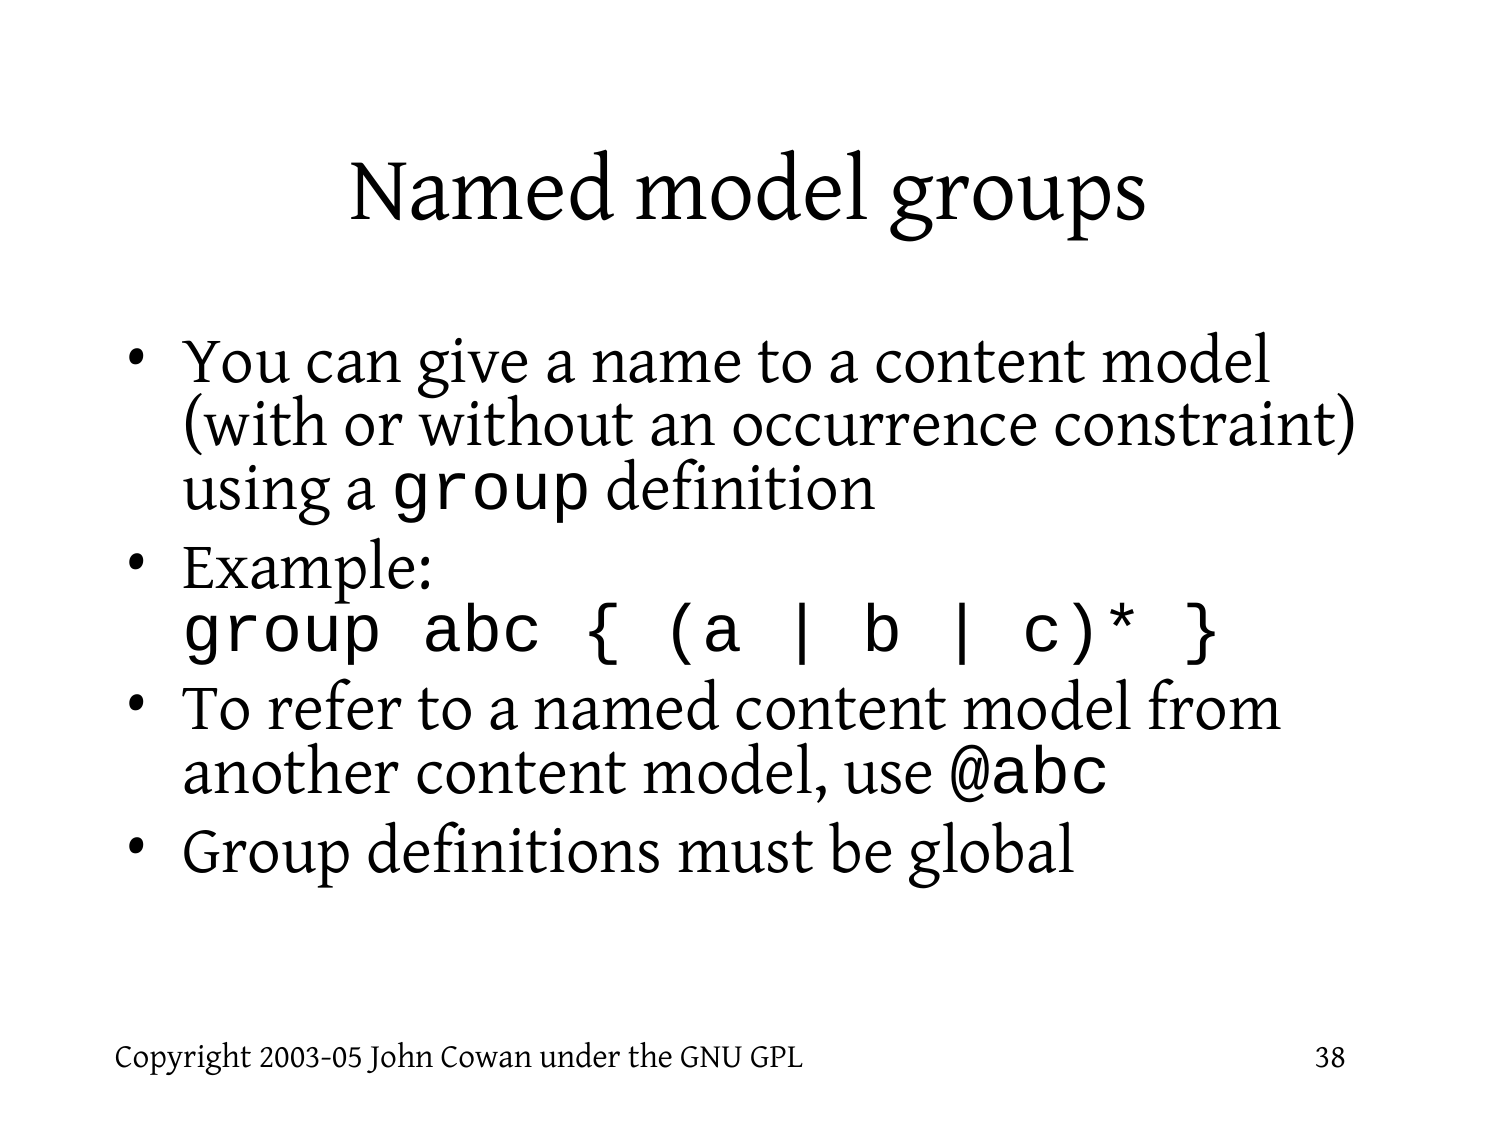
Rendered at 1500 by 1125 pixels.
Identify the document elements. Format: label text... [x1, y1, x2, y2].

title Named model groups [112, 99, 1388, 288]
list You can give a name to a content model (with or without an occurrence constraint) using a group definition Example: group abc { (a | b | c)* } To refer to a named content model from another content model, use @abc Group definitions must be global [112, 324, 1388, 1011]
